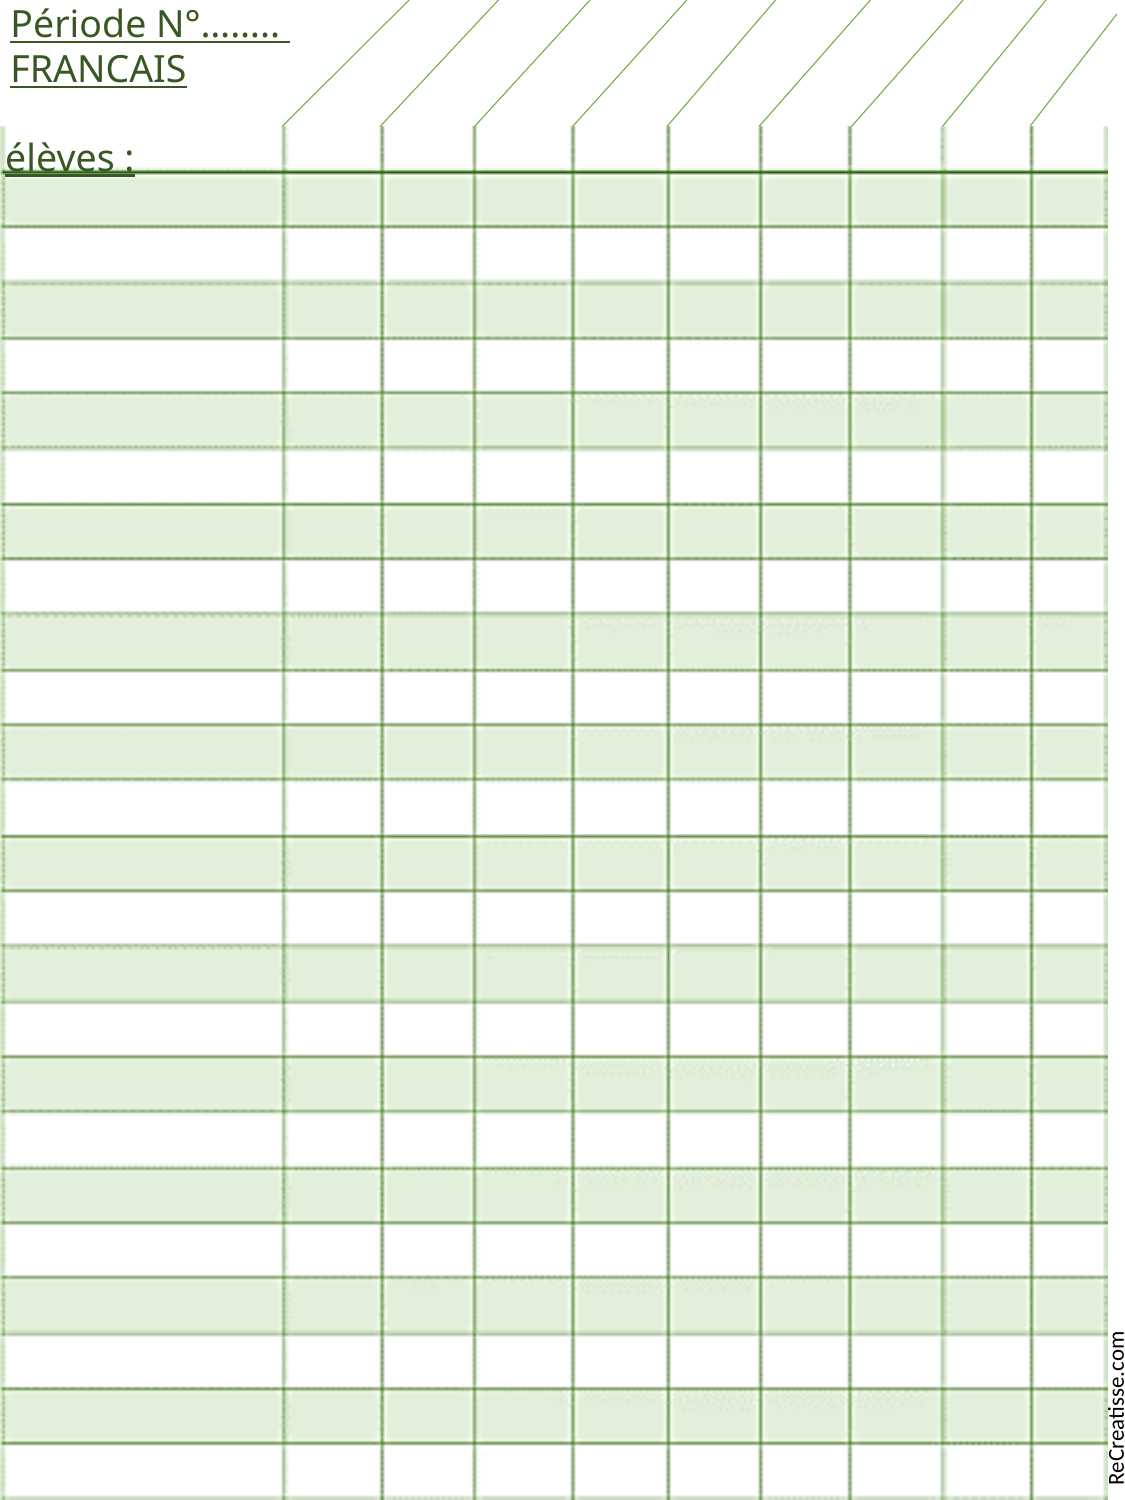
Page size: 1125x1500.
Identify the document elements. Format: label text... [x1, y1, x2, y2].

text_box ReCreatisse.com [1108, 1316, 1125, 1500]
picture [0, 126, 1108, 1500]
text_box Période N°…….. FRANCAIS [0, 0, 380, 98]
text_box élèves : [0, 126, 288, 186]
